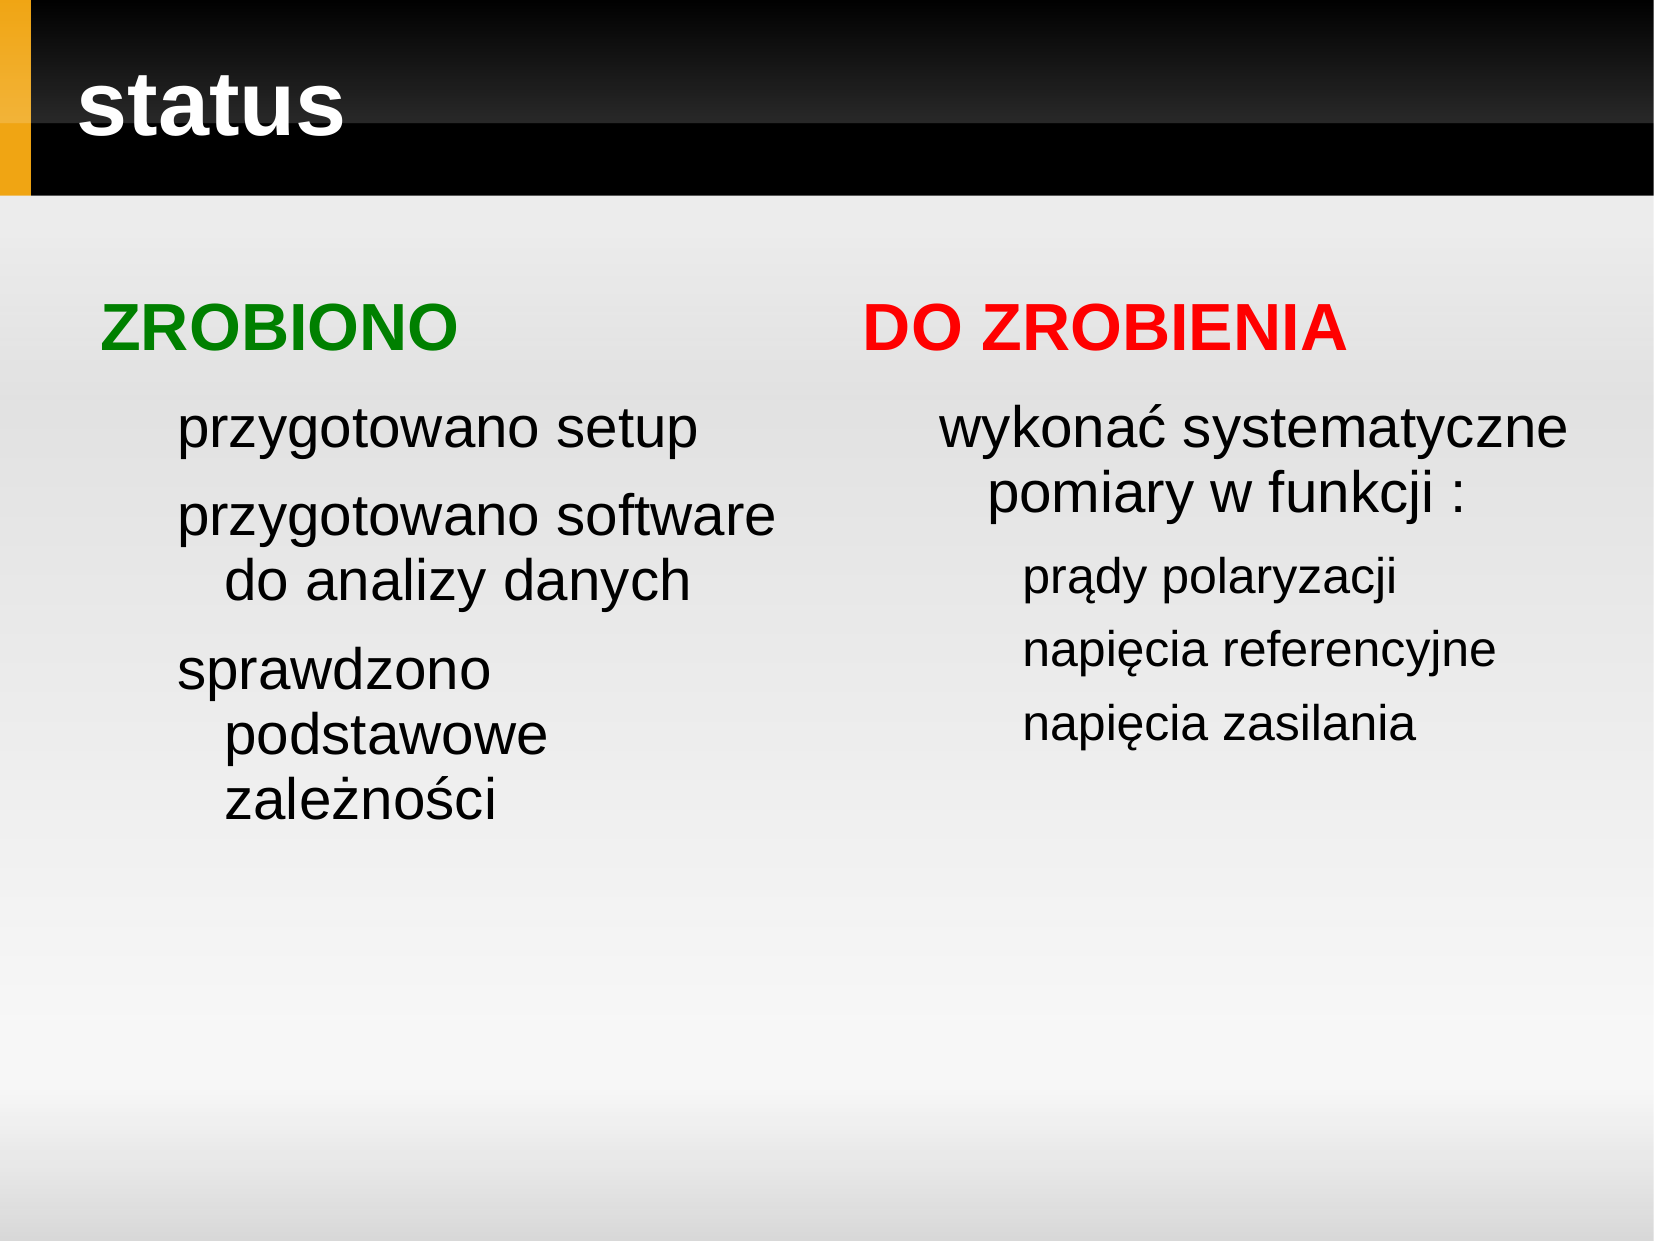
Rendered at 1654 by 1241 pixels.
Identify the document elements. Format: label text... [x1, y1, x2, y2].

picture [0, 0, 1654, 1241]
list ZROBIONO przygotowano setup przygotowano software do analizy danych sprawdzono podstawowe zależności [82, 290, 809, 1094]
title status [76, 0, 1565, 208]
list DO ZROBIENIA wykonać systematyczne pomiary w funkcji : prądy polaryzacji napięcia referencyjne napięcia zasilania [845, 290, 1572, 1094]
